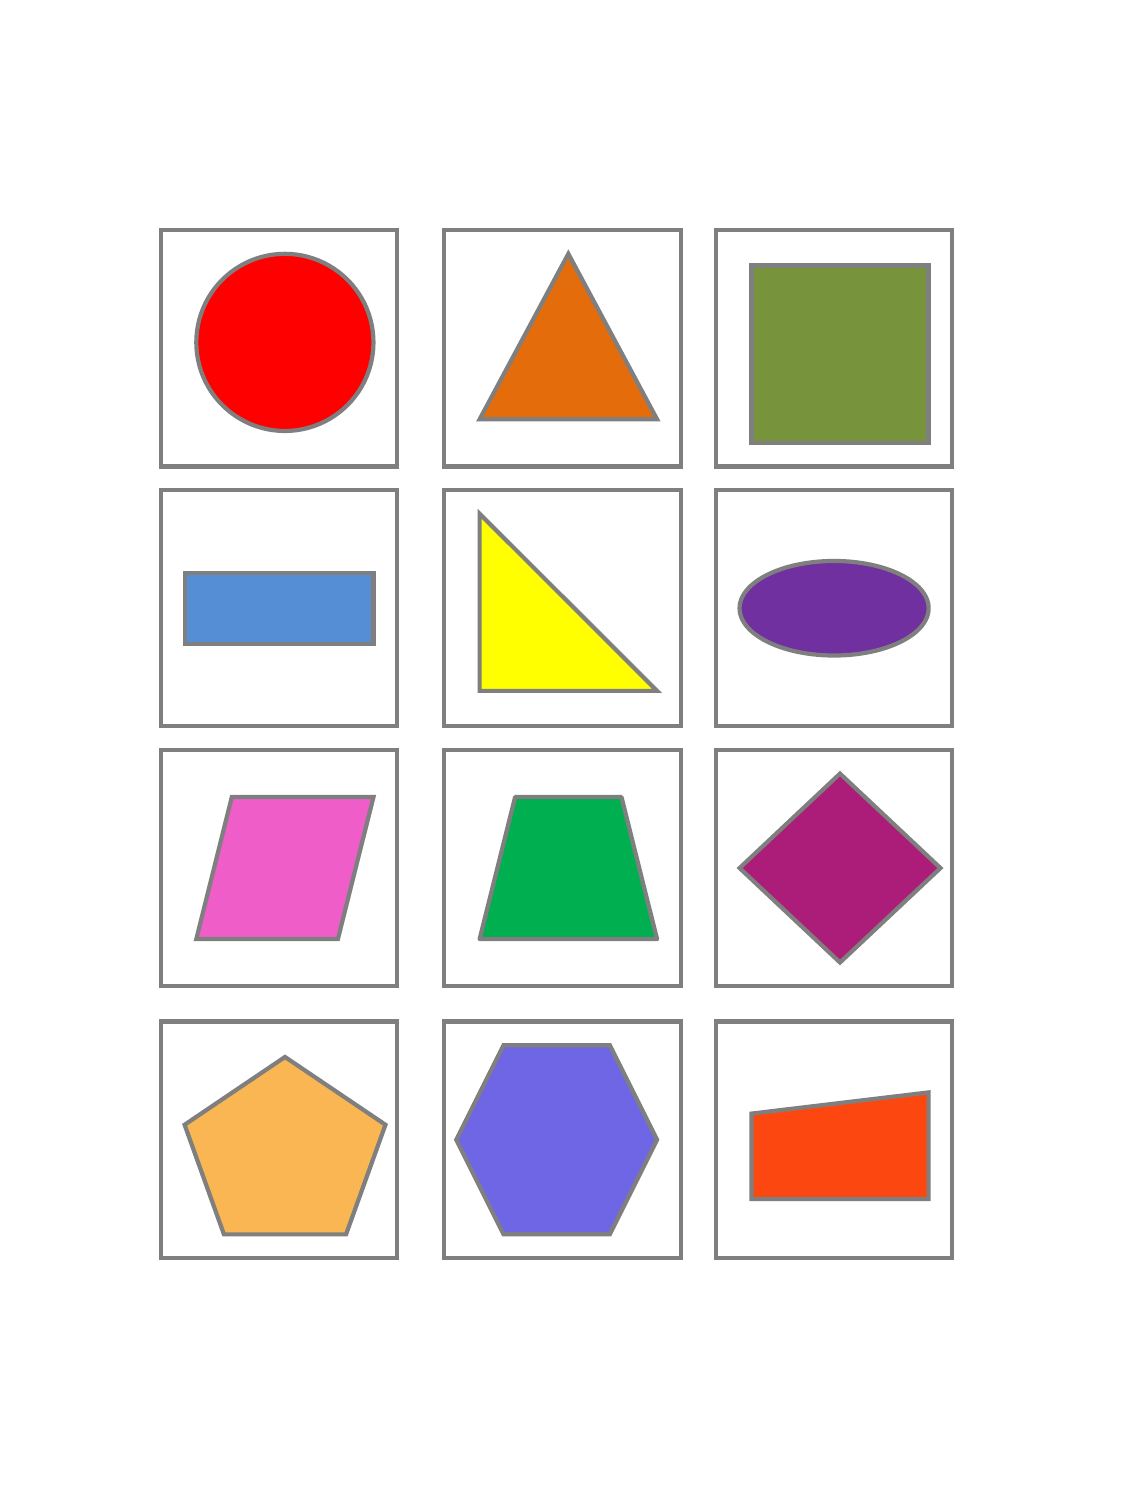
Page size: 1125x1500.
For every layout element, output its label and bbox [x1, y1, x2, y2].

text_box [160, 1021, 398, 1258]
text_box [444, 1021, 681, 1258]
text_box [716, 230, 953, 467]
text_box [444, 490, 681, 727]
text_box [160, 230, 398, 467]
text_box [716, 490, 953, 727]
text_box [444, 750, 681, 987]
text_box [160, 490, 398, 727]
text_box [444, 230, 681, 467]
text_box [160, 750, 398, 987]
text_box [716, 1021, 953, 1258]
text_box [716, 750, 953, 987]
